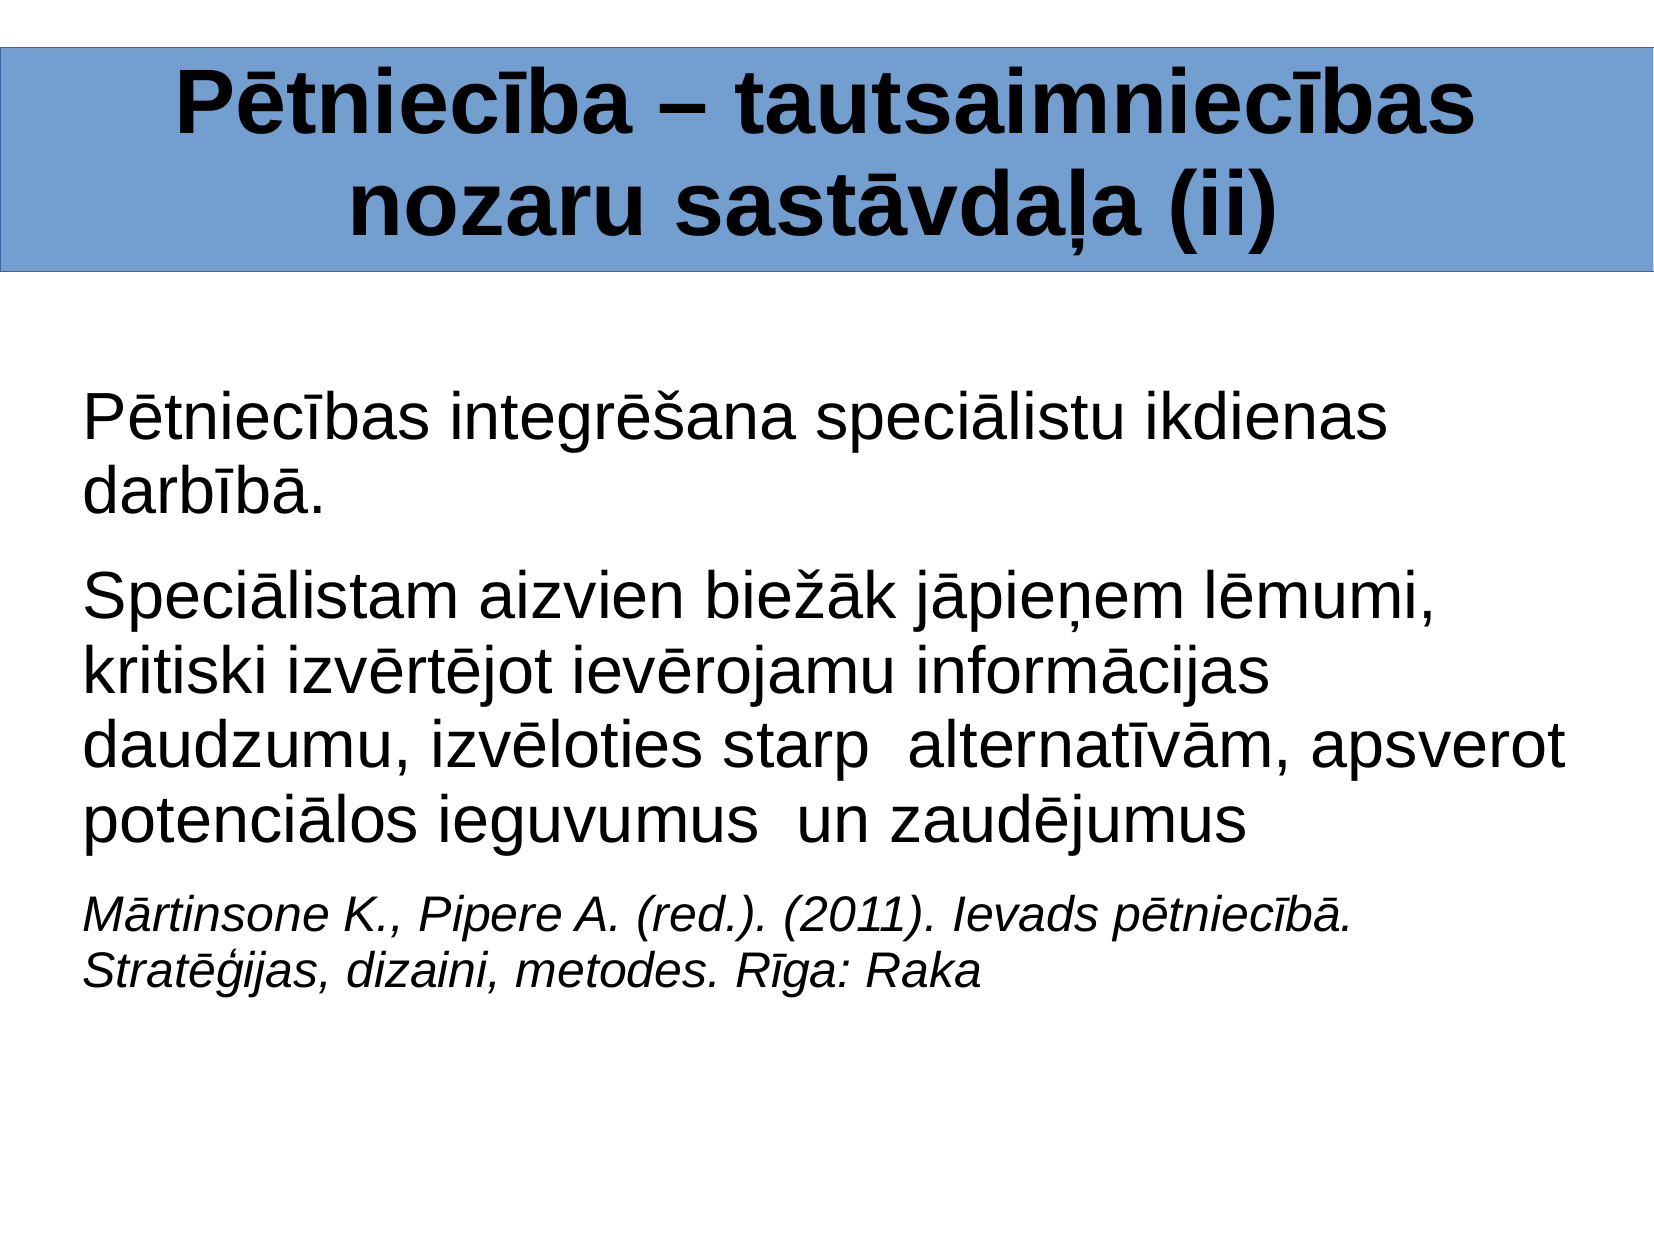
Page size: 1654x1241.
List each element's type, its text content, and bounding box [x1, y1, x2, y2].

list Pētniecības integrēšana speciālistu ikdienas darbībā. Speciālistam aizvien biežāk jāpieņem lēmumi, kritiski izvērtējot ievērojamu informācijas daudzumu, izvēloties starp alternatīvām, apsverot potenciālos ieguvumus un zaudējumus Mārtinsone K., Pipere A. (red.). (2011). Ievads pētniecībā. Stratēģijas, dizaini, metodes. Rīga: Raka [82, 378, 1619, 1099]
text_box [0, 47, 1654, 272]
title Pētniecība – tautsaimniecības nozaru sastāvdaļa (ii) [82, 49, 1571, 257]
